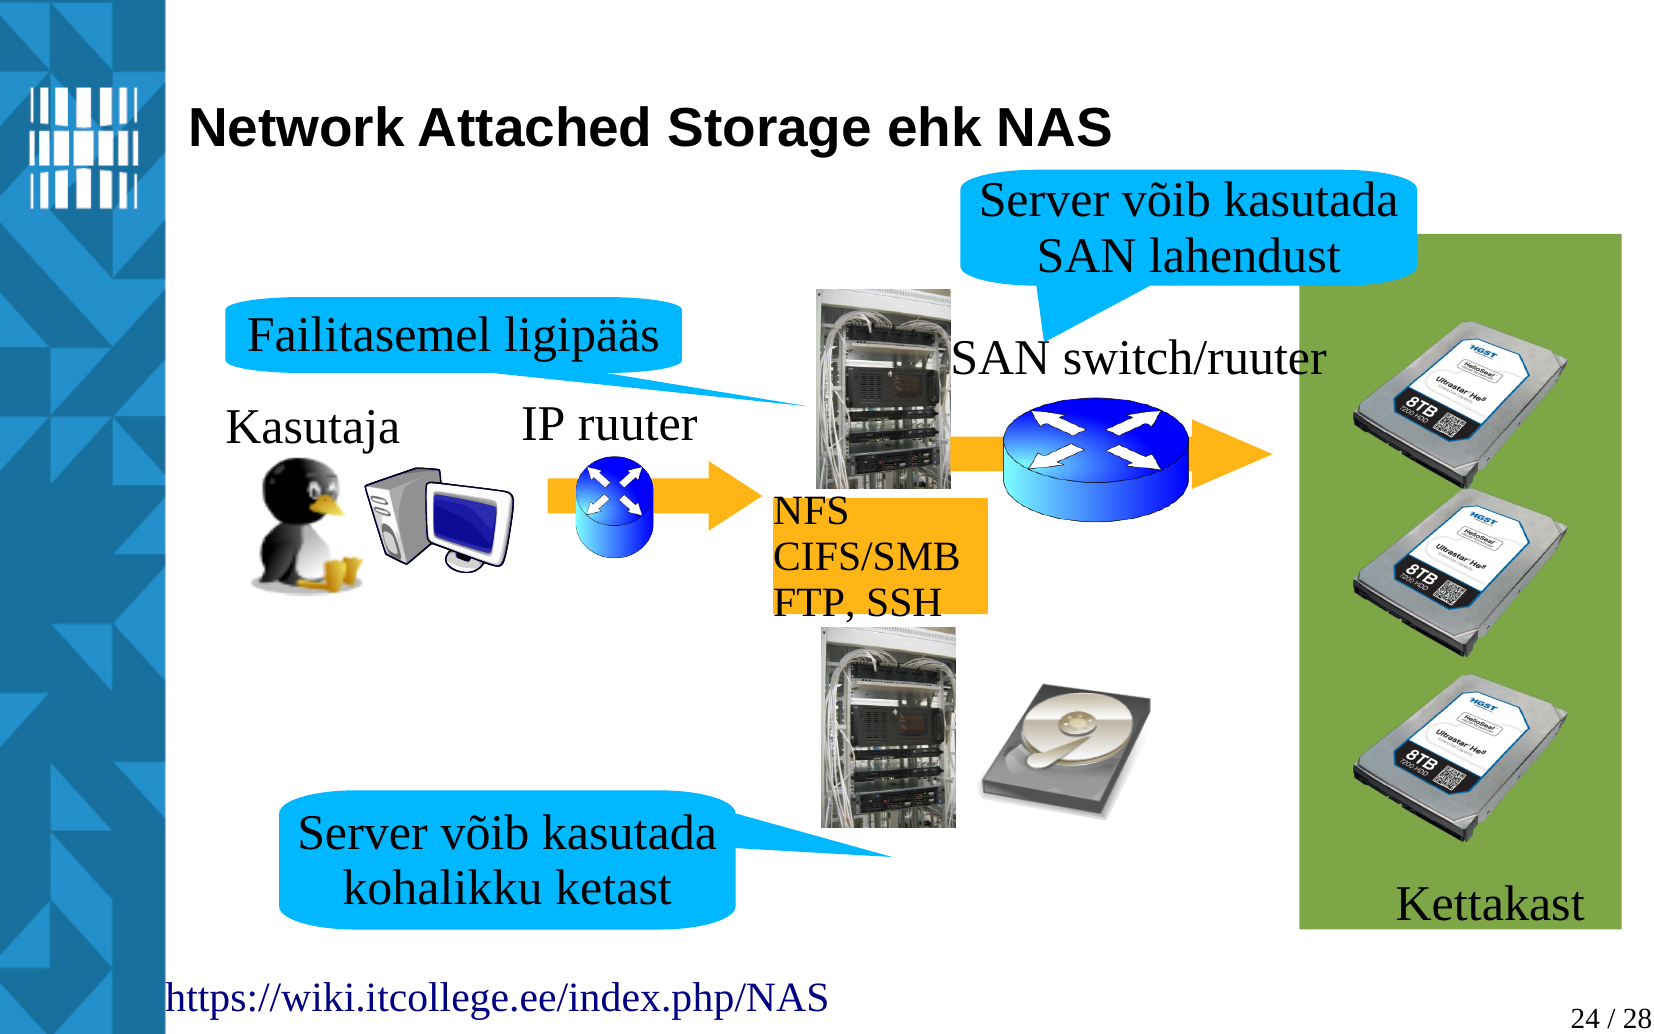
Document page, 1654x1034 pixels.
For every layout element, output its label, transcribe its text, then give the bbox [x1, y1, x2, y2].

text_box [1299, 233, 1622, 930]
text_box [950, 436, 999, 472]
picture [816, 289, 951, 489]
text_box Server võib kasutada SAN lahendust [960, 169, 1417, 343]
picture [966, 660, 1182, 837]
text_box NFS CIFS/SMB FTP, SSH [773, 498, 988, 615]
picture [1353, 321, 1568, 657]
text_box Server võib kasutada kohalikku ketast [279, 790, 893, 930]
text_box Failitasemel ligipääs [225, 297, 809, 407]
picture [821, 627, 956, 828]
text_box [547, 478, 574, 514]
picture [235, 437, 521, 601]
text_box Kasutaja [225, 399, 401, 455]
text_box https://wiki.itcollege.ee/index.php/NAS [165, 974, 964, 1021]
title Network Attached Storage ehk NAS [188, 41, 1625, 214]
text_box Kettakast [1395, 876, 1586, 932]
text_box IP ruuter [521, 396, 698, 452]
text_box [1192, 419, 1273, 489]
text_box SAN switch/ruuter [950, 329, 1328, 385]
picture [999, 396, 1192, 523]
text_box [655, 461, 763, 531]
picture [574, 455, 655, 559]
picture [1353, 674, 1568, 842]
